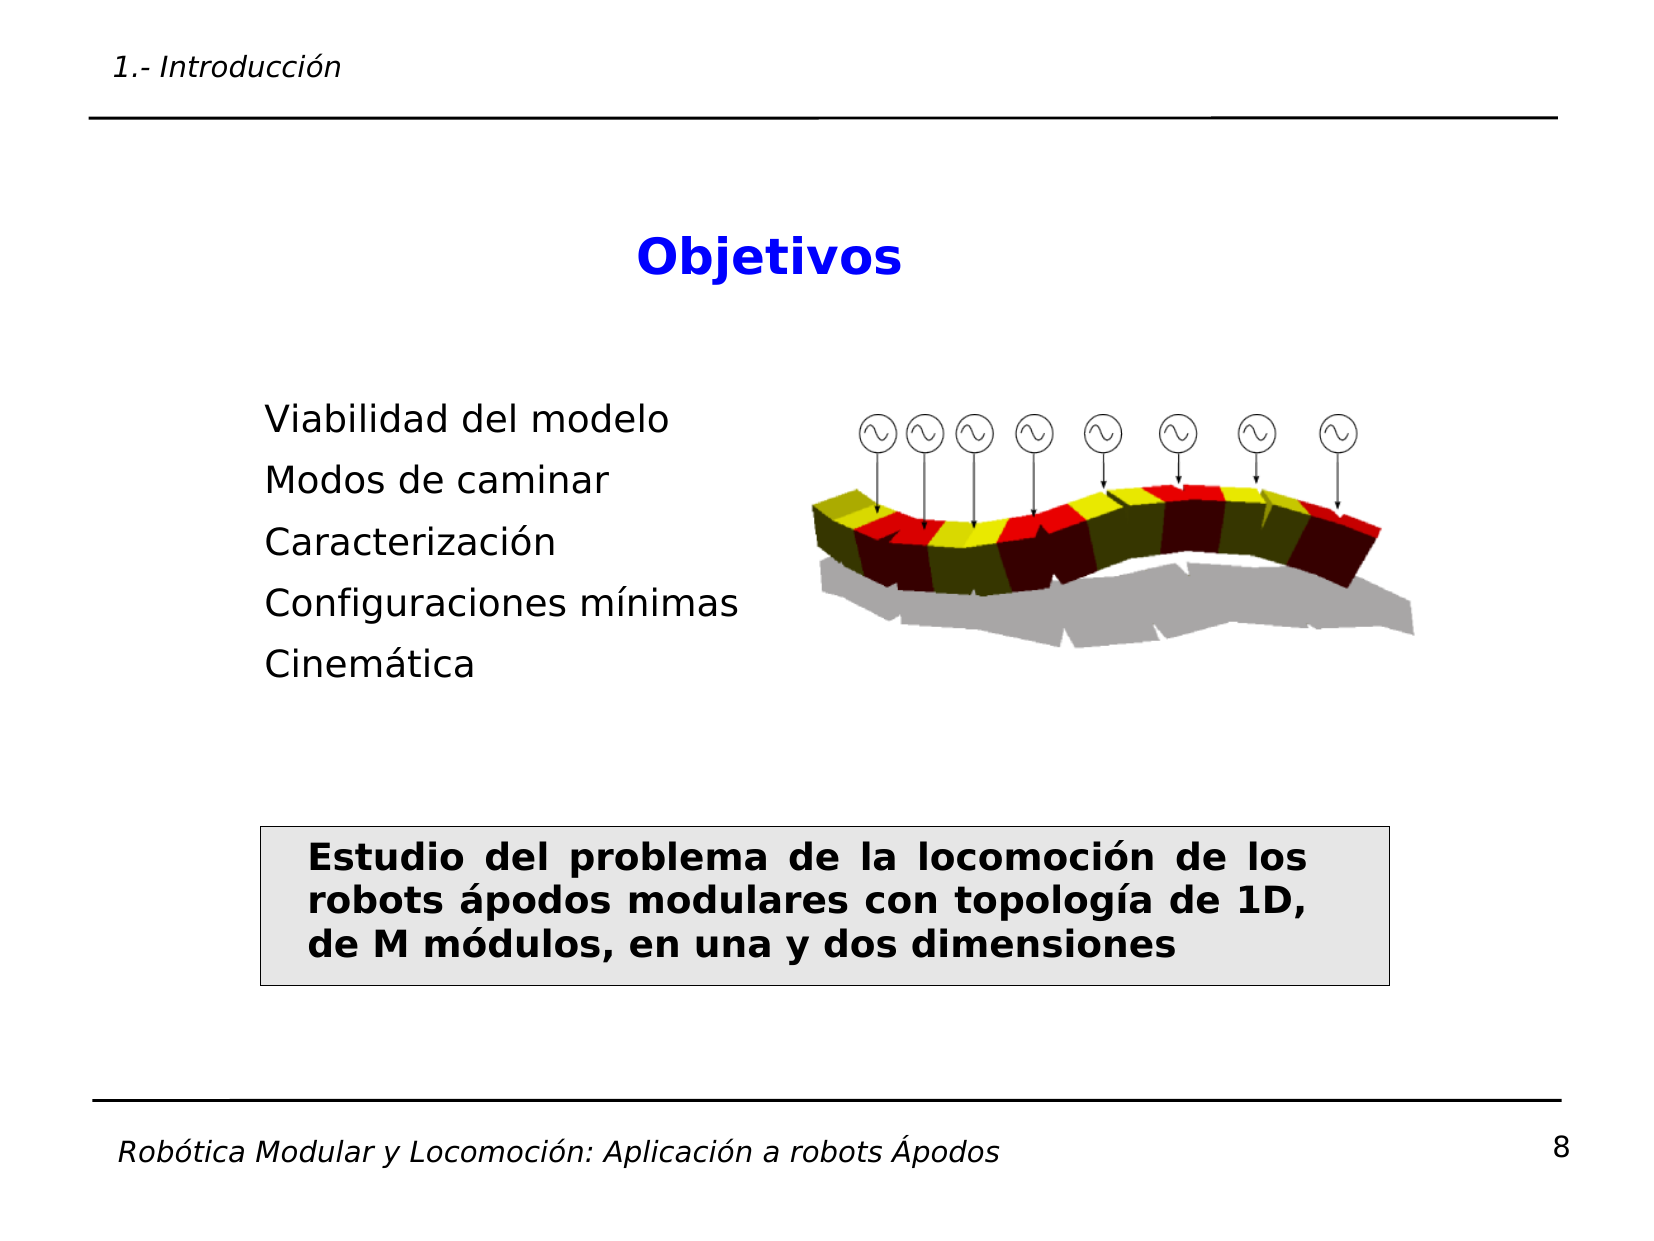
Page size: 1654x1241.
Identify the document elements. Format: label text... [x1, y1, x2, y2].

picture [789, 414, 1434, 665]
text_box 1.- Introducción [97, 42, 358, 93]
text_box Objetivos [621, 220, 914, 294]
text_box [260, 826, 1390, 986]
text_box Estudio del problema de la locomoción de los robots ápodos modulares con topología de 1D, de M módulos, en una y dos dimensiones [292, 828, 1368, 974]
text_box Viabilidad del modelo Modos de caminar Caracterización Configuraciones mínimas Cinemática [237, 390, 897, 694]
text_box Robótica Modular y Locomoción: Aplicación a robots Ápodos [103, 1127, 1017, 1177]
